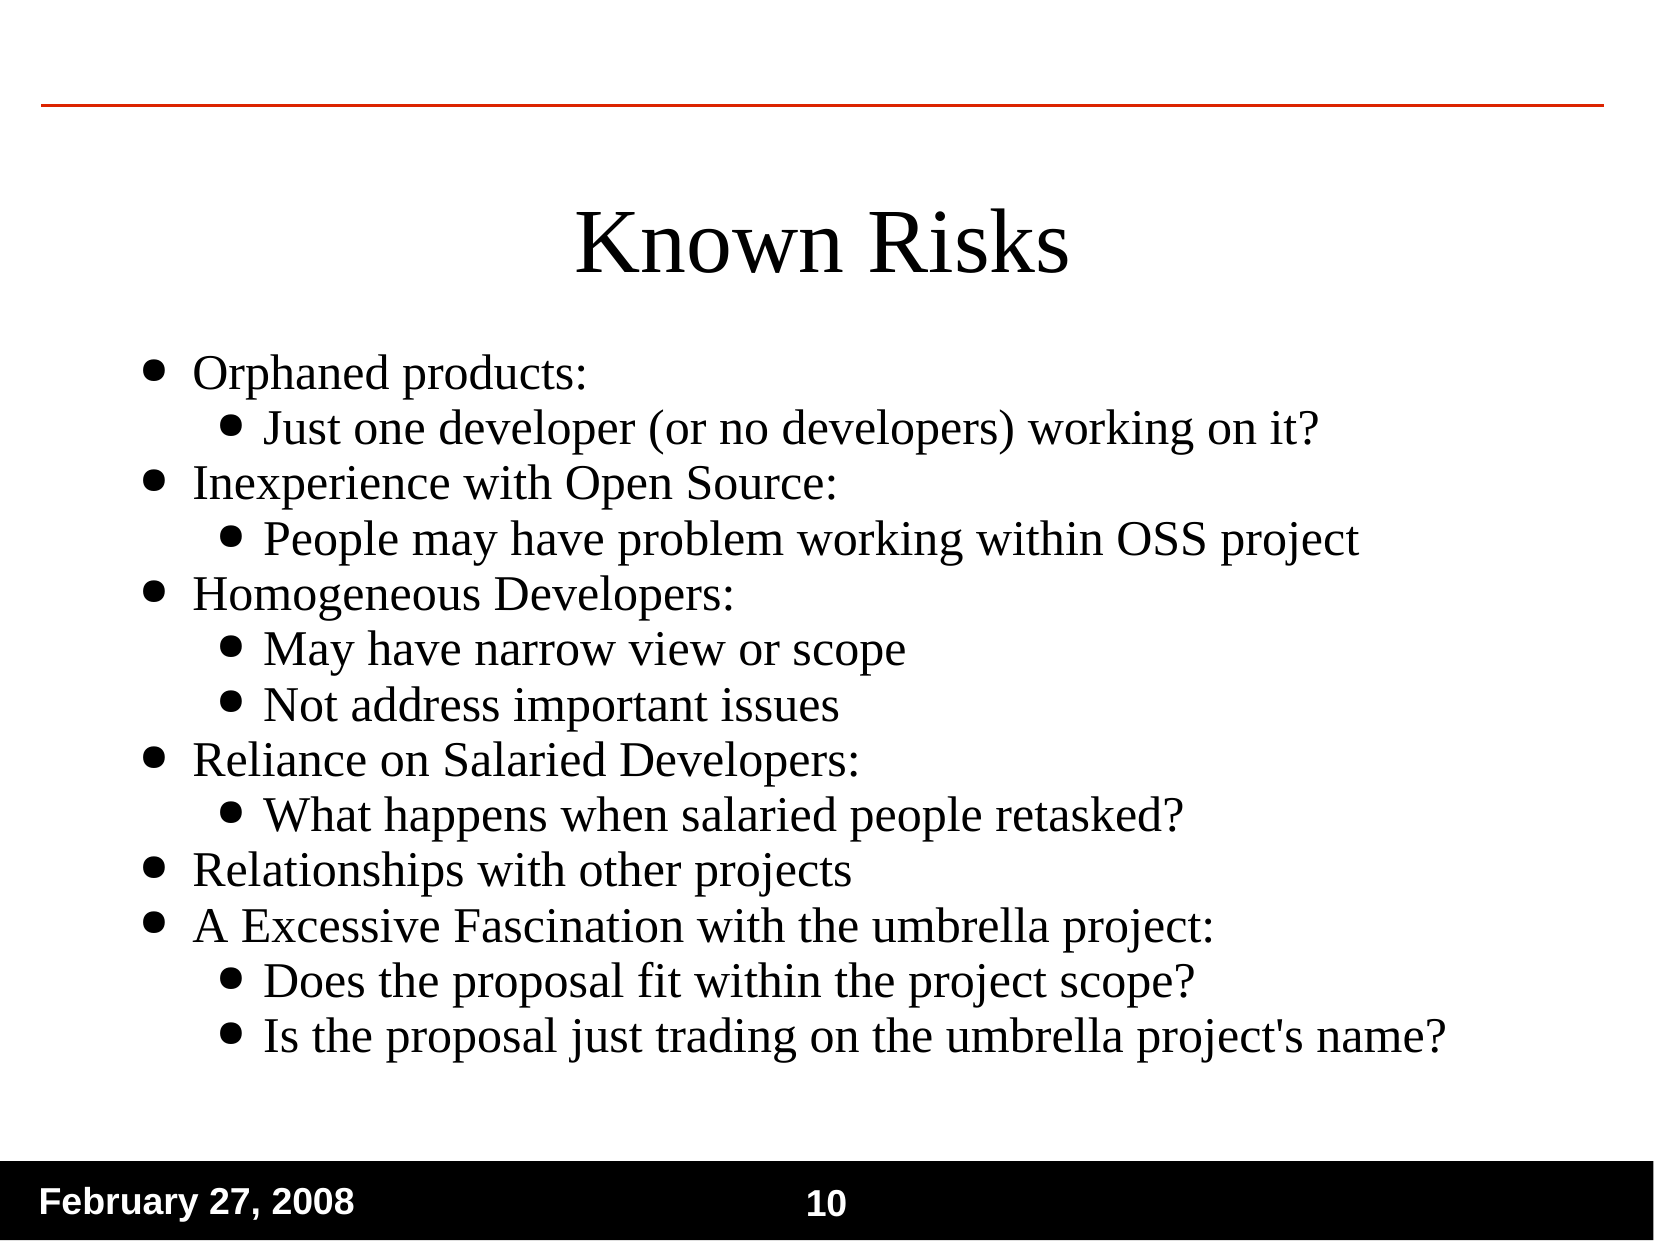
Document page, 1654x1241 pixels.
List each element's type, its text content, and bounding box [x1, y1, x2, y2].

title Known Risks [117, 137, 1530, 346]
list Orphaned products: Just one developer (or no developers) working on it? Inexperience with Open Source: People may have problem working within OSS project Homogeneous Developers: May have narrow view or scope Not address important issues Reliance on Salaried Developers: What happens when salaried people retasked? Relationships with other projects A Excessive Fascination with the umbrella project: Does the proposal fit within the project scope? Is the proposal just trading on the umbrella project's name? [121, 344, 1534, 1131]
